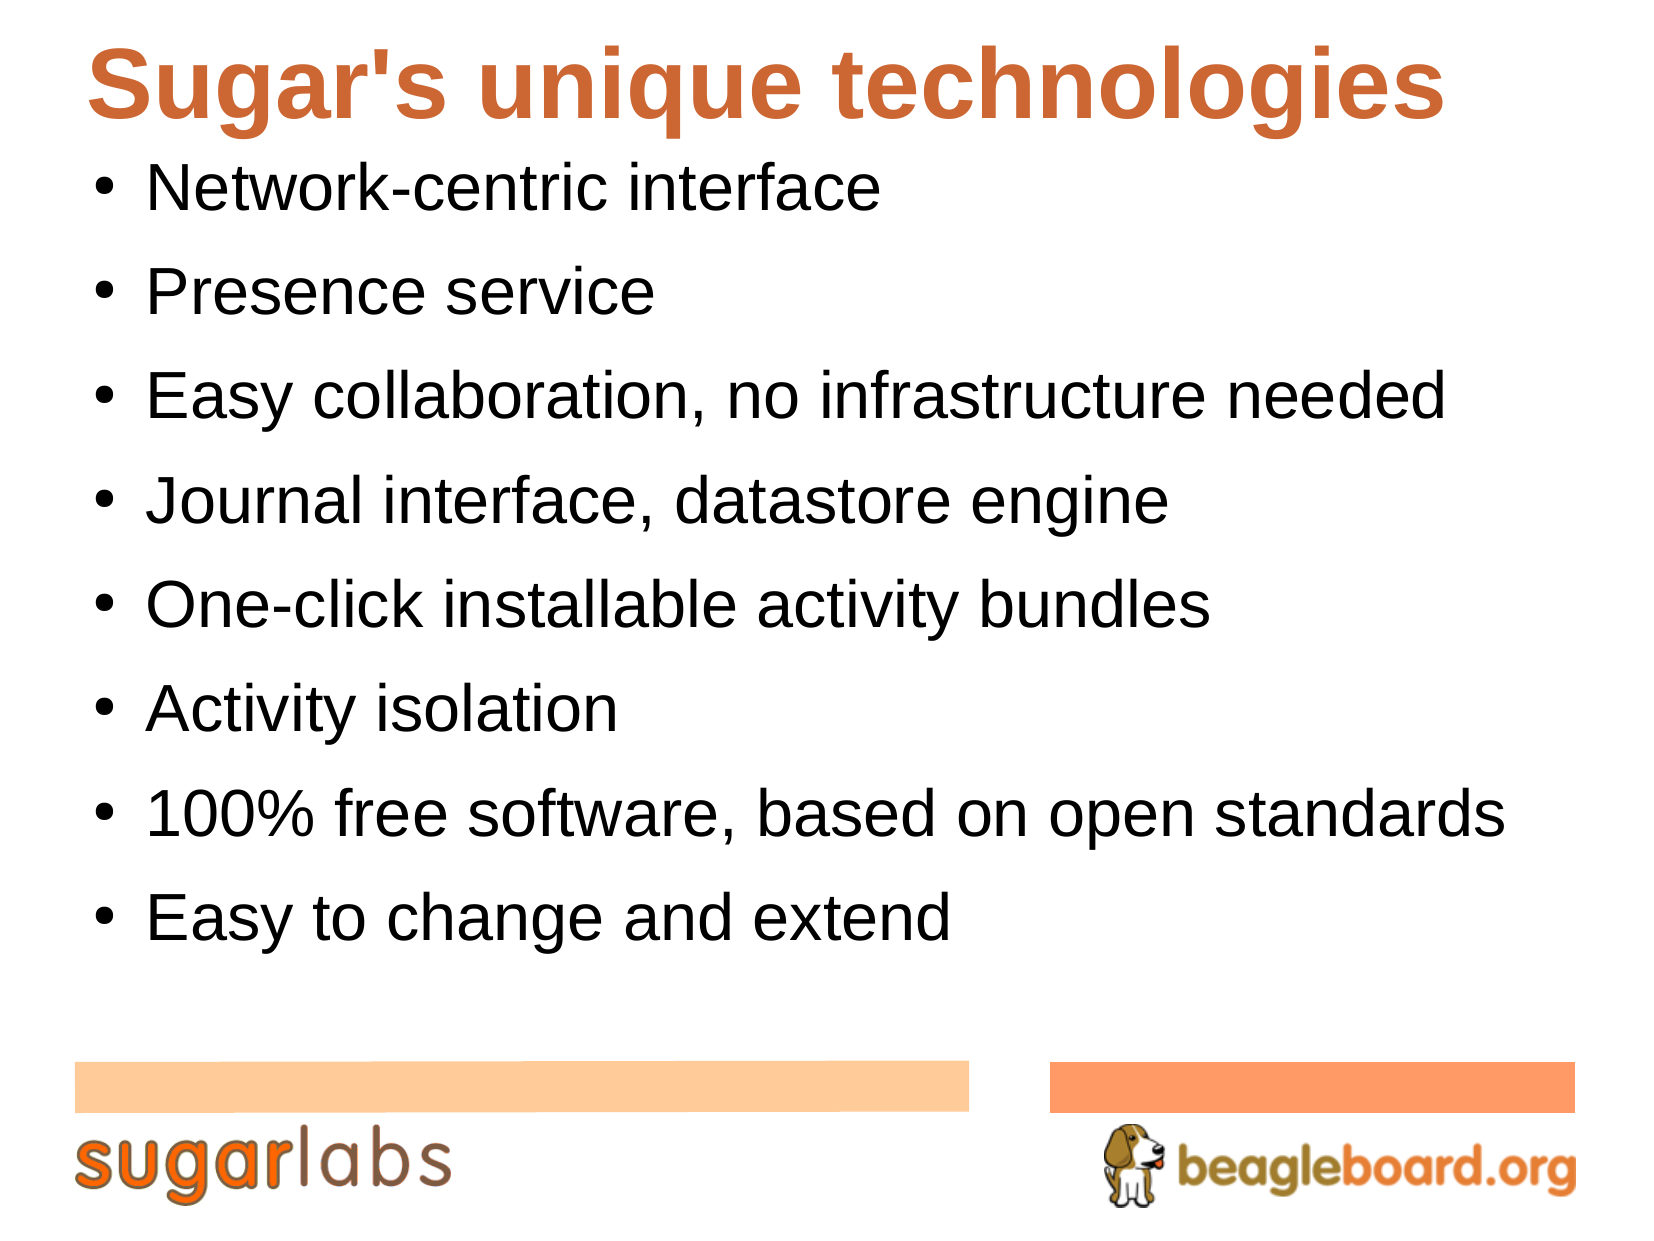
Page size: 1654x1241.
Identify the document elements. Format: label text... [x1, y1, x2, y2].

list Network-centric interface Presence service Easy collaboration, no infrastructure needed Journal interface, datastore engine One-click installable activity bundles Activity isolation 100% free software, based on open standards Easy to change and extend [75, 150, 1564, 1051]
title Sugar's unique technologies [86, 0, 1576, 188]
picture [1104, 1124, 1576, 1208]
picture [75, 1124, 451, 1206]
